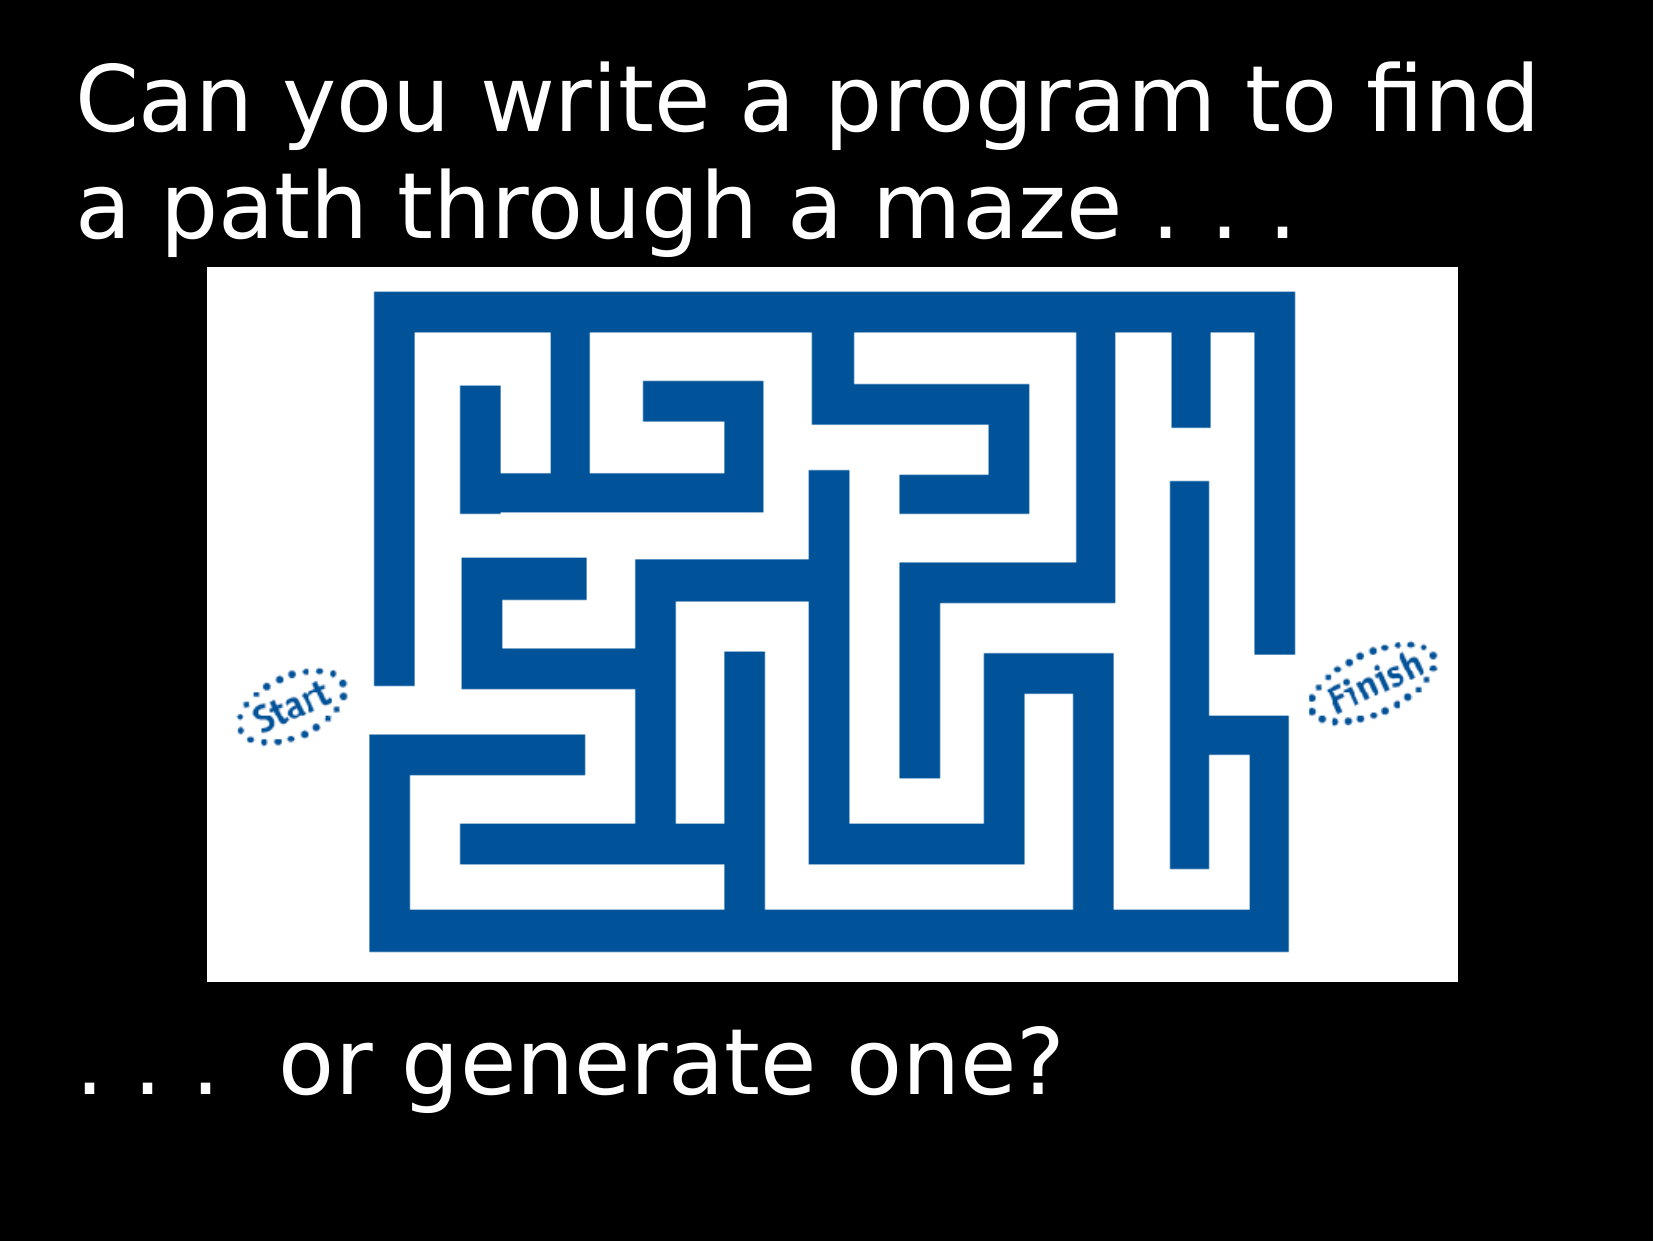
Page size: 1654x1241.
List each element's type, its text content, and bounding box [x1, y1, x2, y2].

title Can you write a program to find a path through a maze . . . . . . or generate one? [75, 46, 1563, 1117]
picture [207, 267, 1458, 982]
